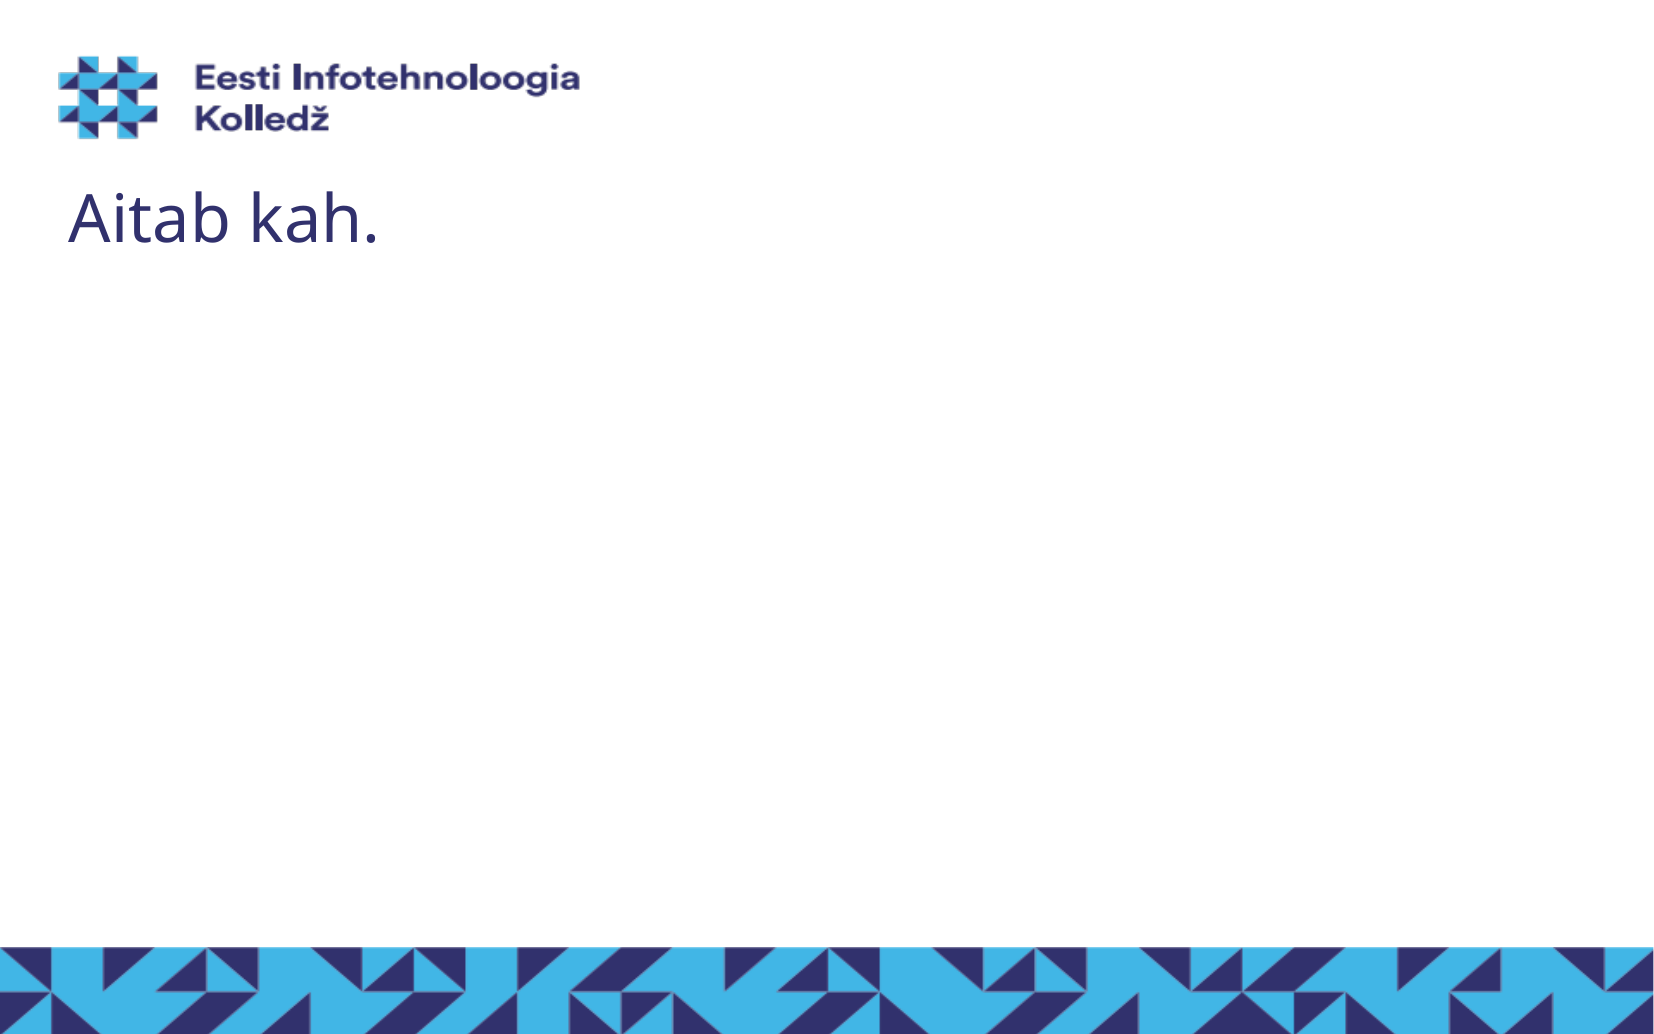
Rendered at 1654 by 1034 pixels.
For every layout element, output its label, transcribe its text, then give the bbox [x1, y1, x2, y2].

title Aitab kah. [68, 147, 1536, 286]
